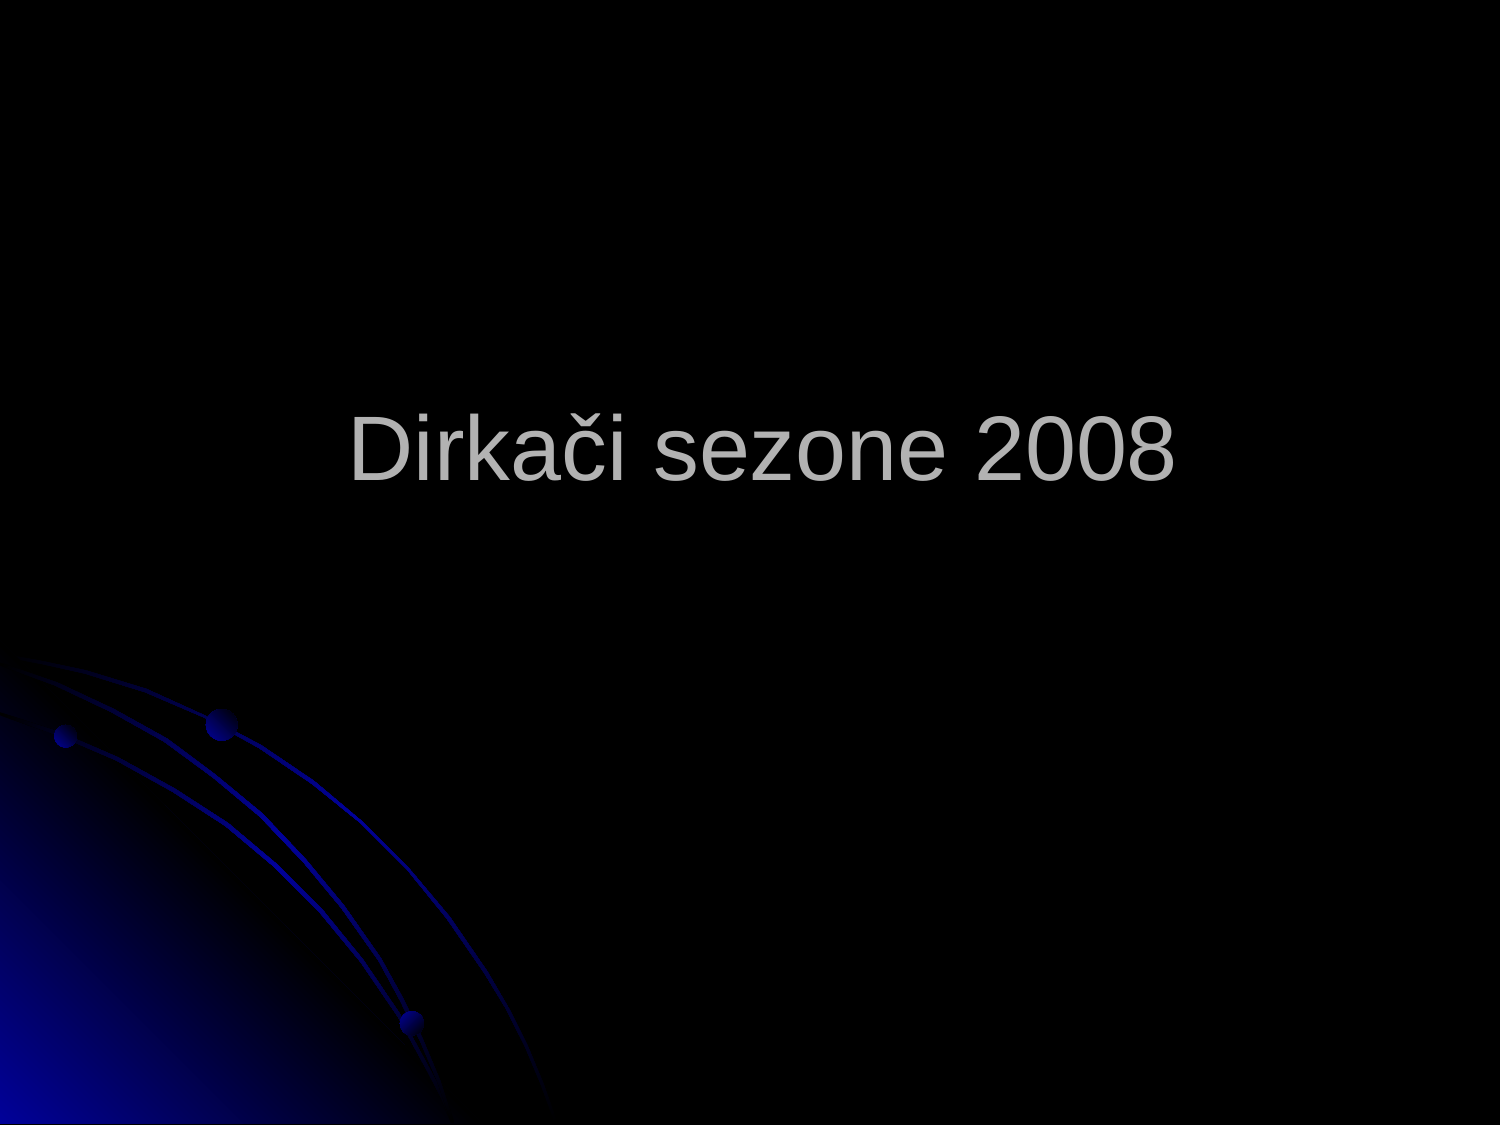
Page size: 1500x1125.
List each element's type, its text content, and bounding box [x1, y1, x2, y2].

title Dirkači sezone 2008 [88, 350, 1439, 538]
